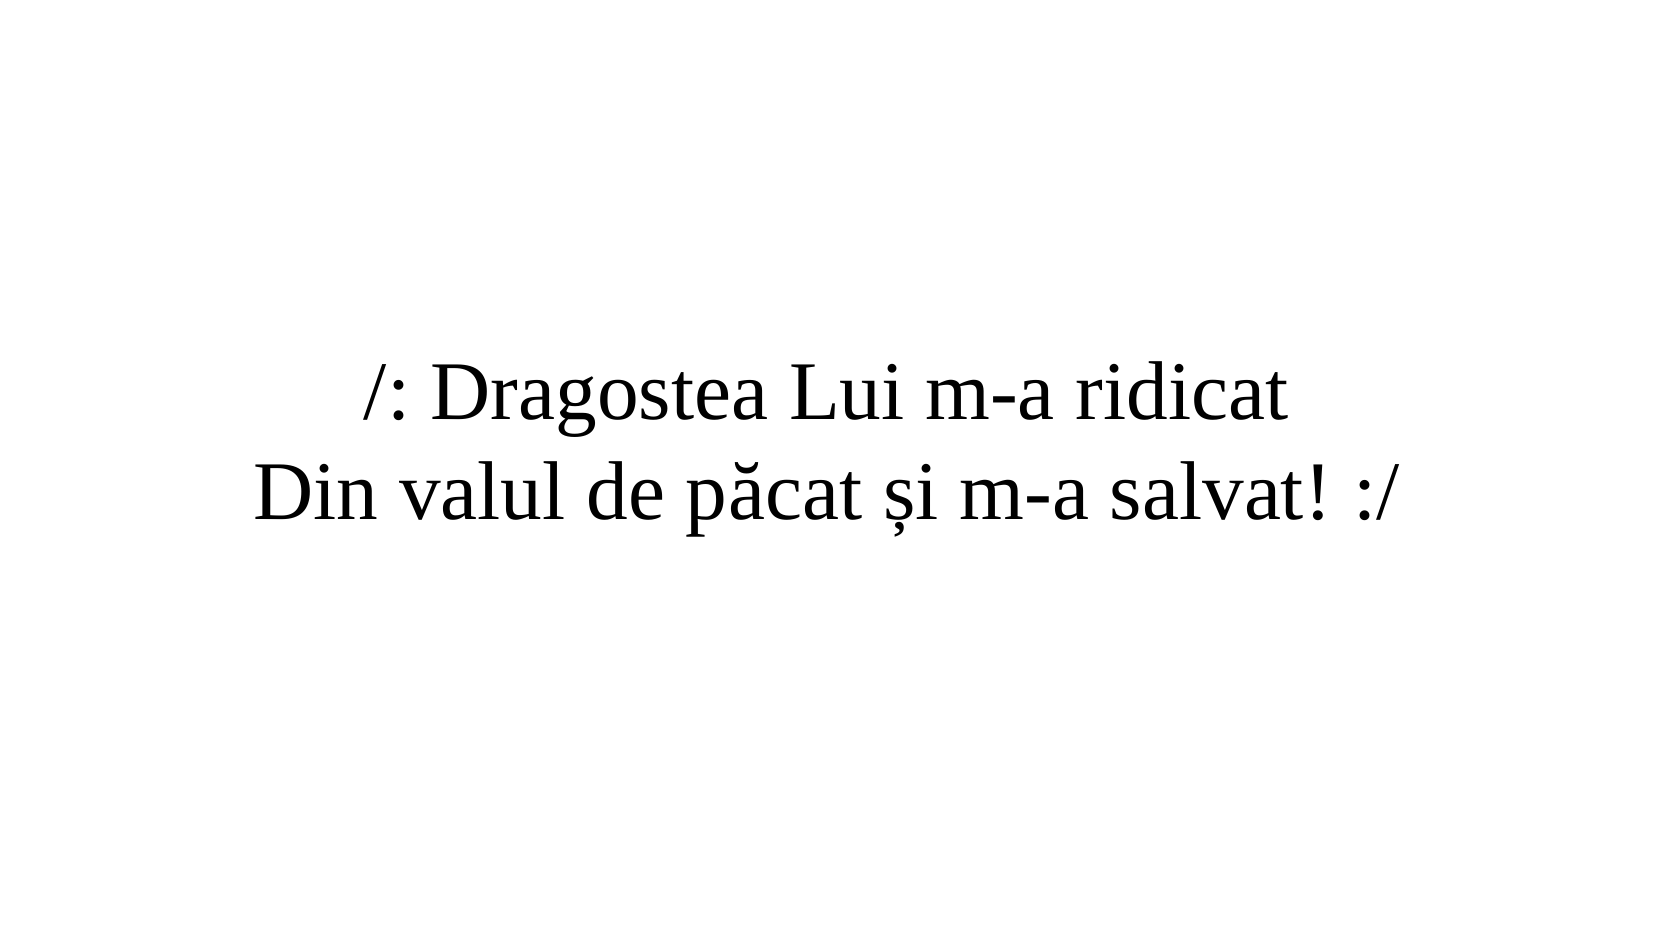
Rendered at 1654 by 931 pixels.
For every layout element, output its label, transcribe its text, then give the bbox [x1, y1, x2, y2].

subtitle /: Dragostea Lui m-a ridicat Din valul de păcat și m-a salvat! :/ [0, 328, 1654, 534]
